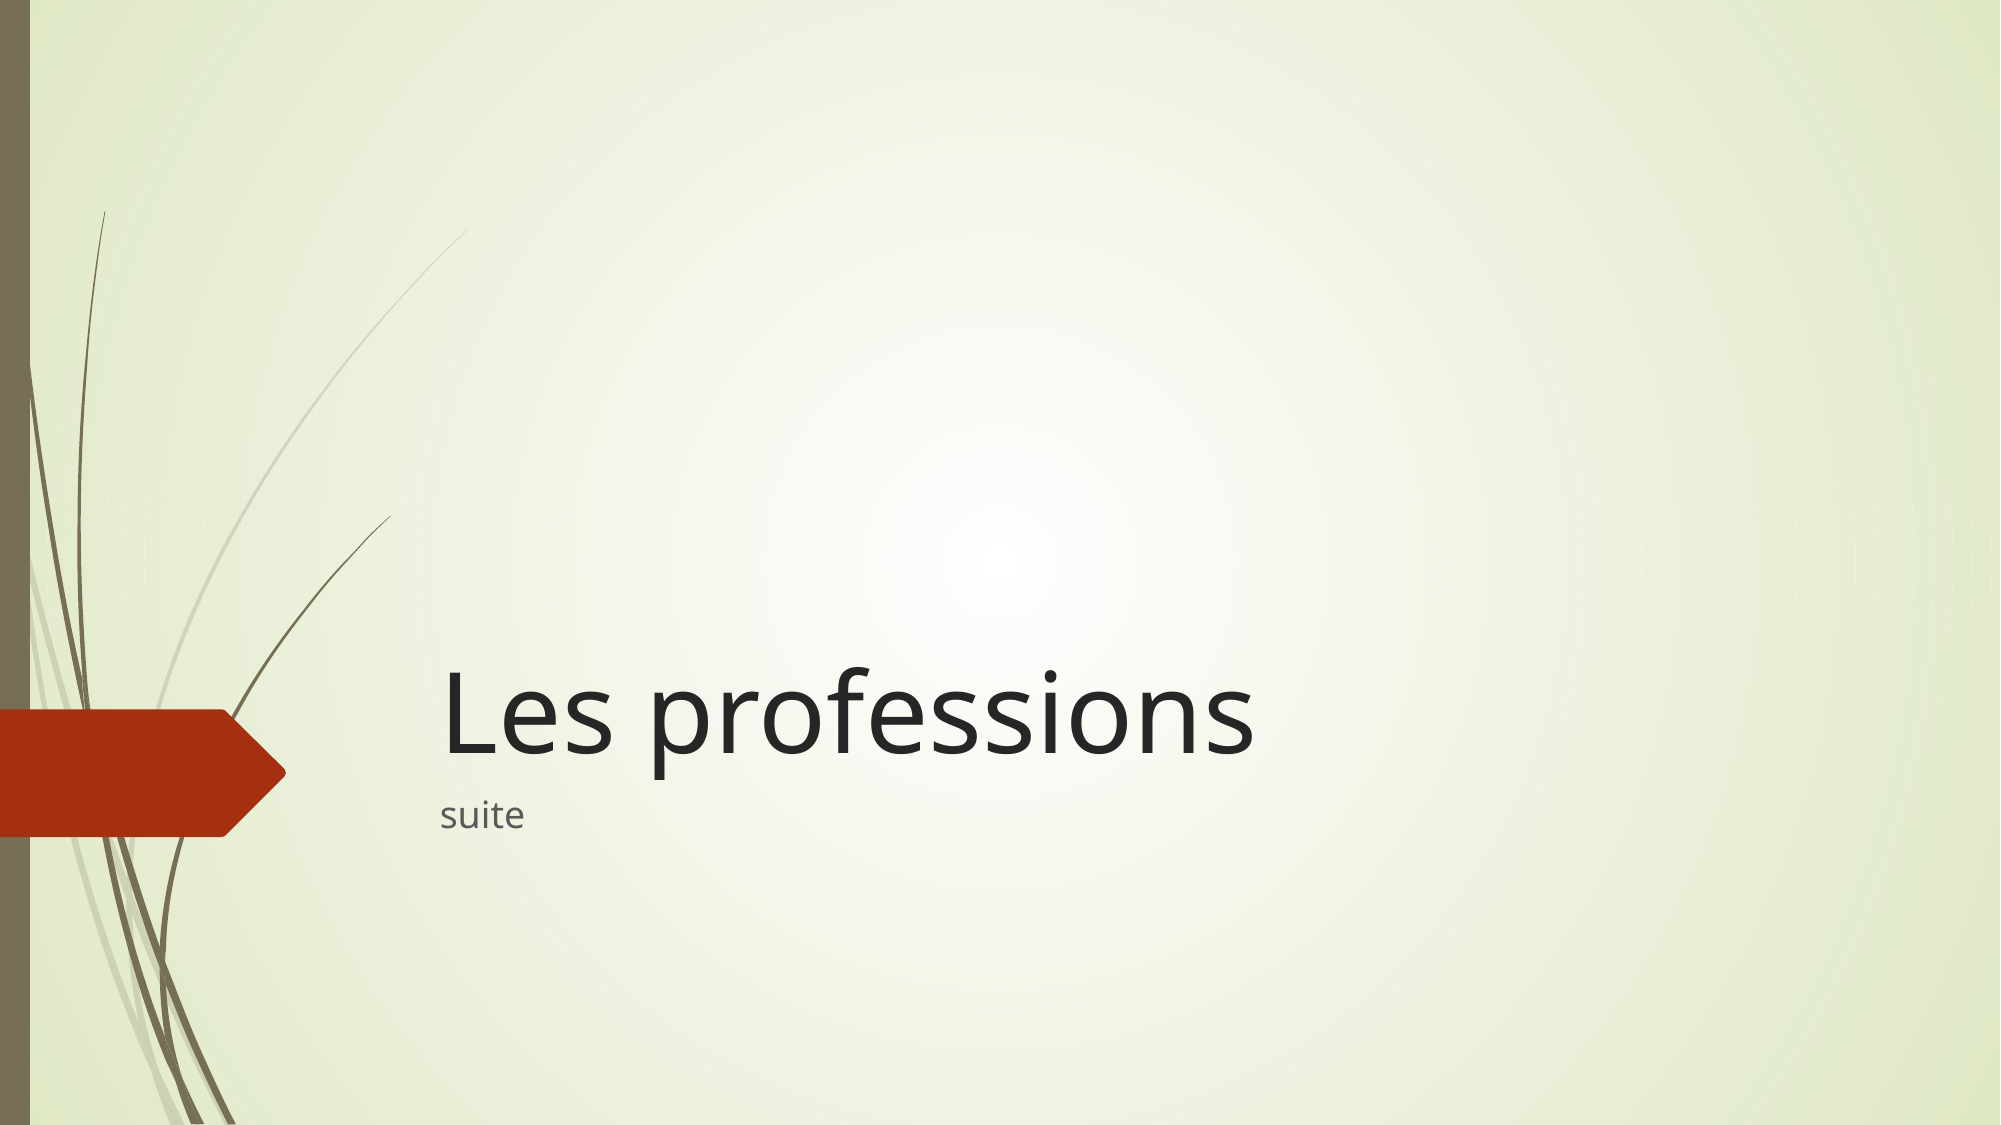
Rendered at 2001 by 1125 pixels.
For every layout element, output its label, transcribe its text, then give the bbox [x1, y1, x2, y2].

title Les professions [424, 412, 1888, 783]
subtitle suite [424, 783, 1888, 969]
